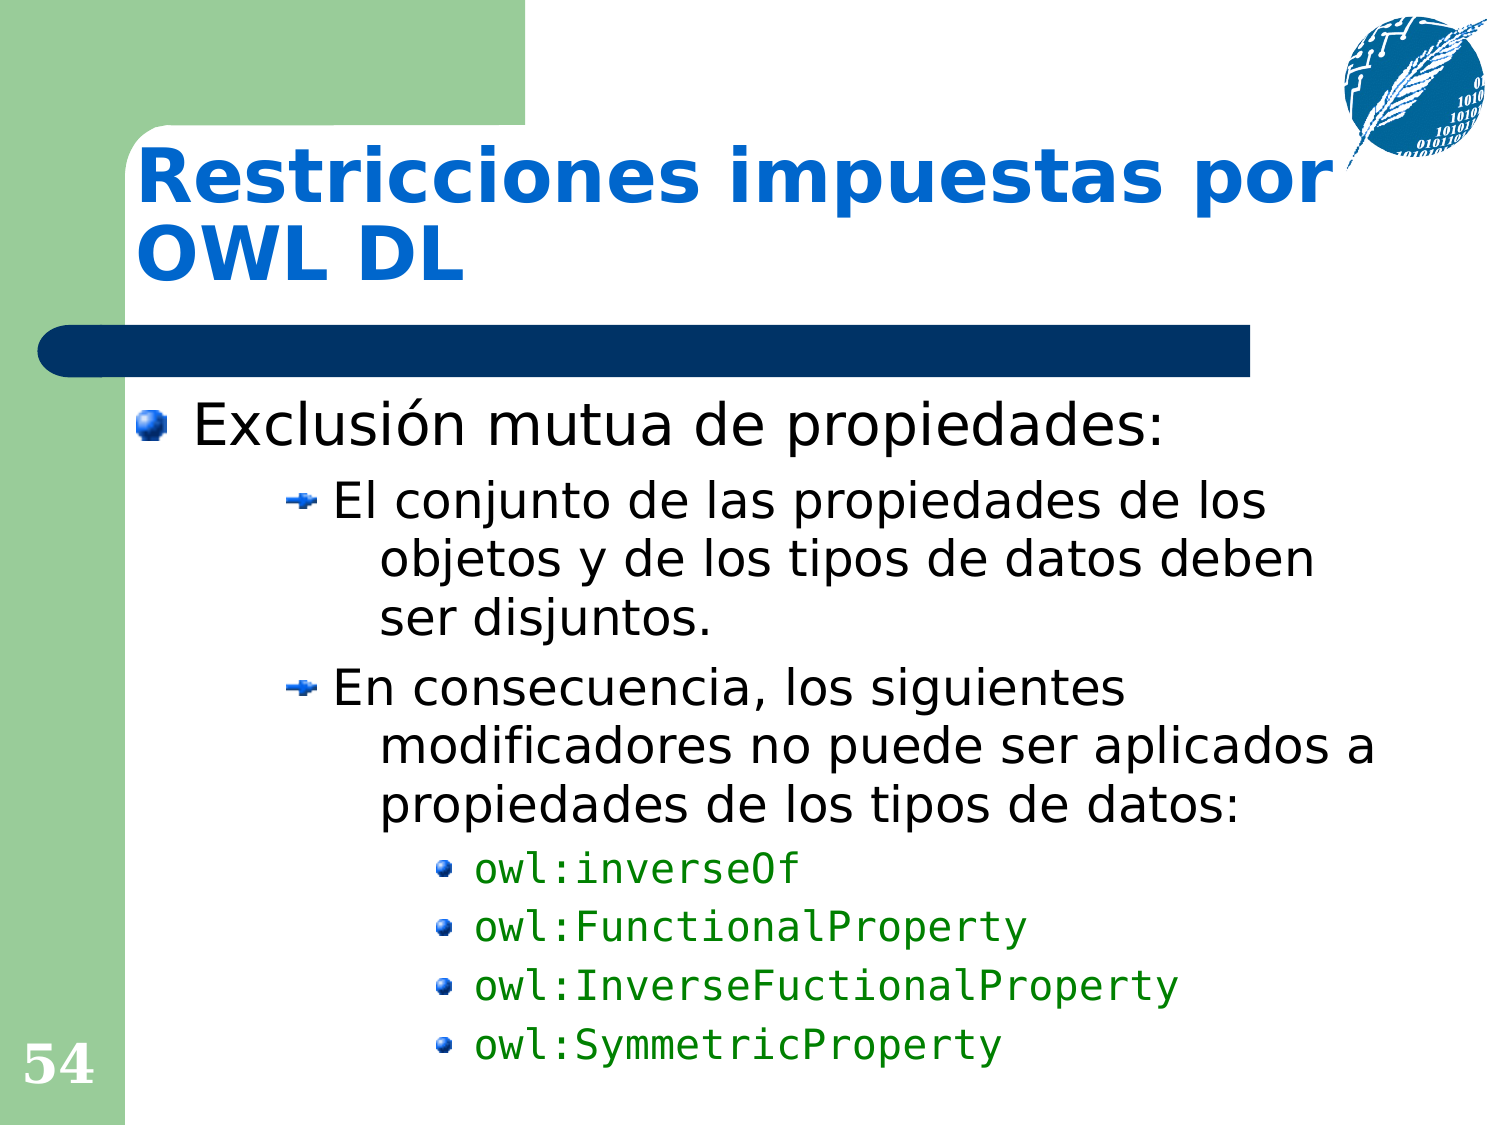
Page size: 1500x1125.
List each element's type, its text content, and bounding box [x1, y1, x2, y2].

picture [1436, 127, 1450, 136]
title Restricciones impuestas por OWL DL [135, 135, 1412, 301]
list Exclusión mutua de propiedades: El conjunto de las propiedades de los objetos y de los tipos de datos deben ser disjuntos. En consecuencia, los siguientes modificadores no puede ser aplicados a propiedades de los tipos de datos: owl:inverseOf owl:FunctionalProperty owl:InverseFuctionalProperty owl:SymmetricProperty [136, 391, 1399, 1124]
picture [1341, 15, 1487, 172]
picture [1427, 138, 1431, 148]
picture [1416, 140, 1425, 149]
picture [1433, 139, 1440, 147]
